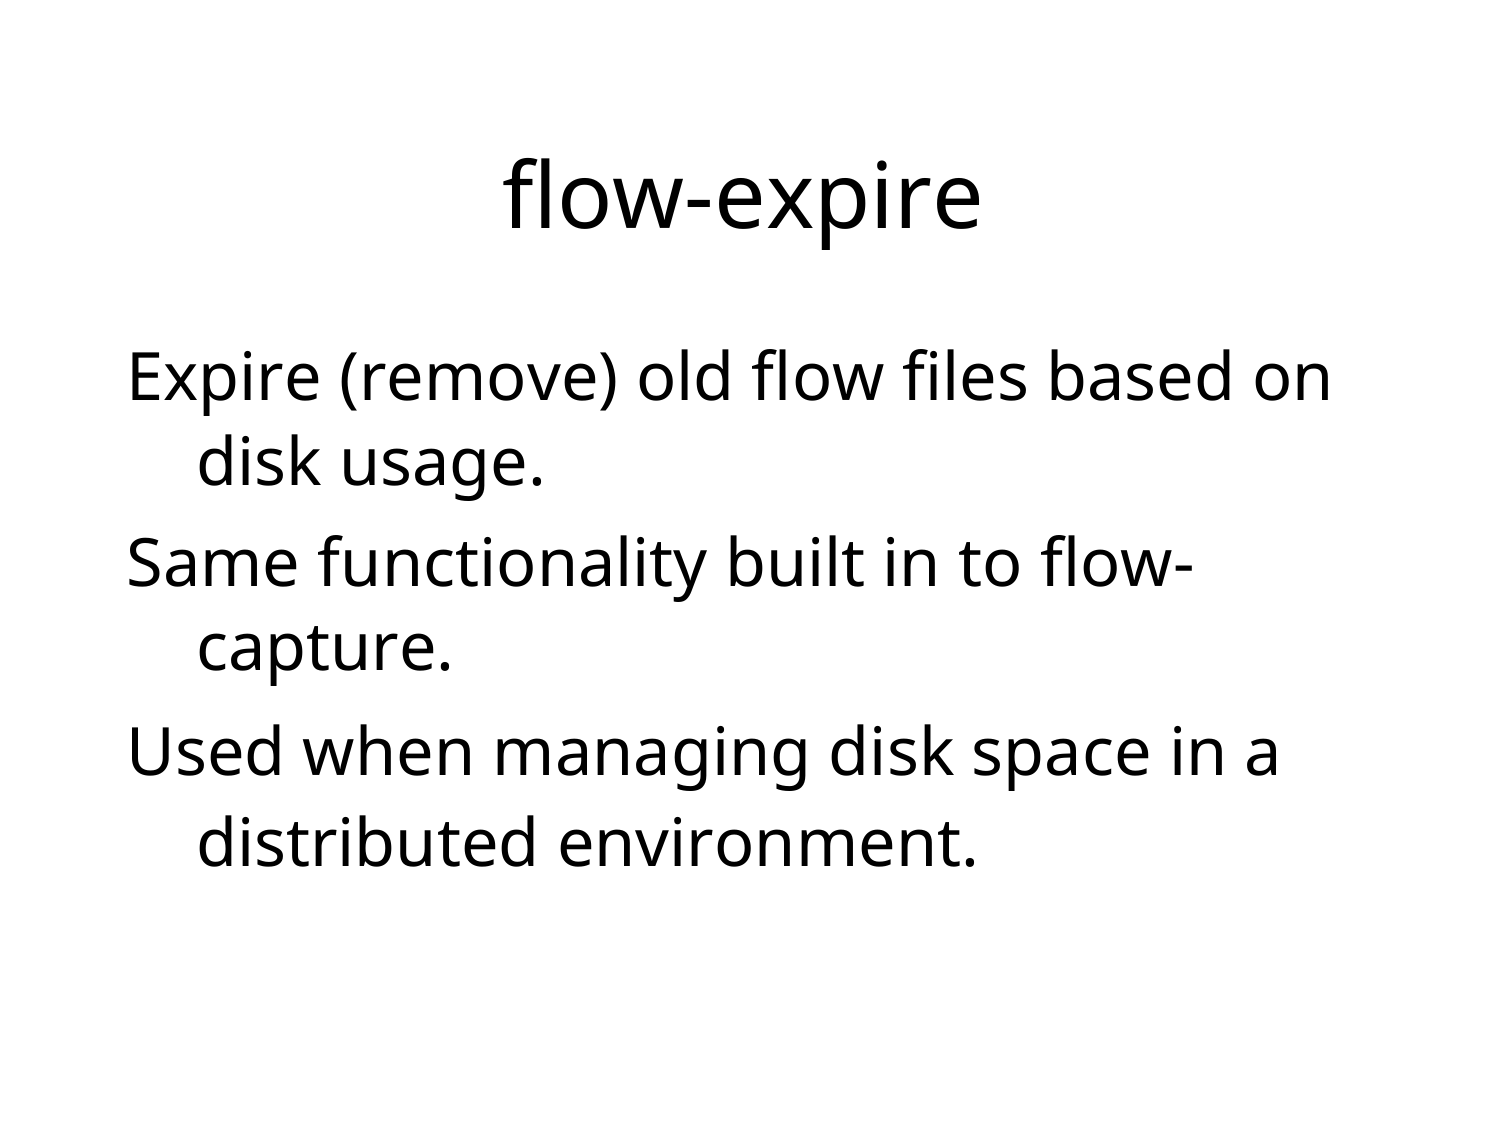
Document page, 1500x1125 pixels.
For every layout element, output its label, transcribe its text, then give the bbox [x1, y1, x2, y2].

list Expire (remove) old flow files based on disk usage. Same functionality built in to flow-capture. Used when managing disk space in a distributed environment. [112, 324, 1388, 1125]
title flow-expire [112, 62, 1388, 324]
